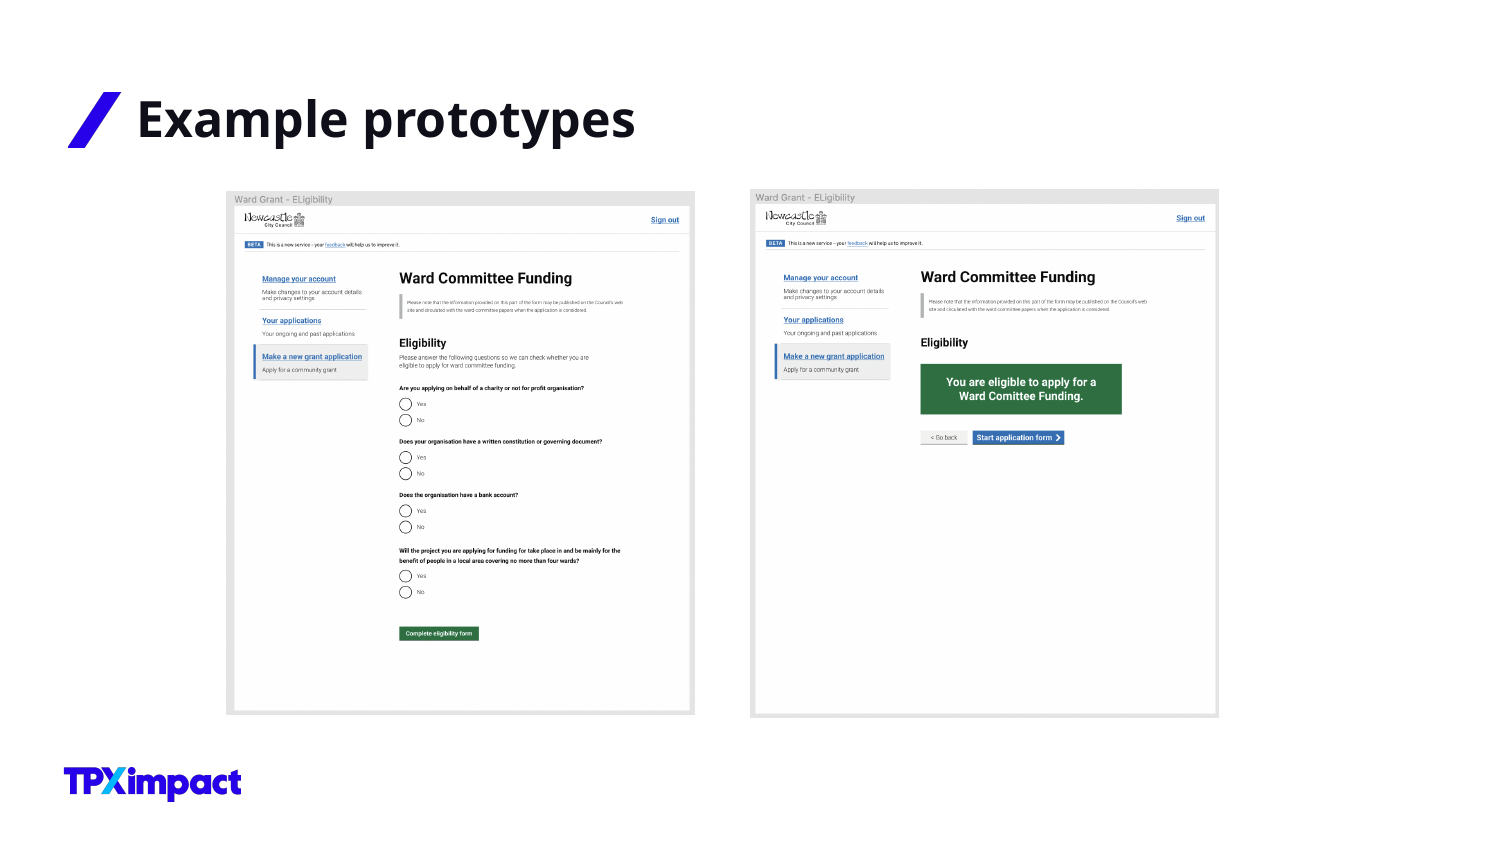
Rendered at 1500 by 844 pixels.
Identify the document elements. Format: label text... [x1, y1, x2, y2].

picture [750, 189, 1219, 718]
title Example prototypes [121, 72, 1449, 167]
picture [67, 92, 121, 148]
picture [226, 191, 695, 715]
picture [63, 767, 241, 802]
